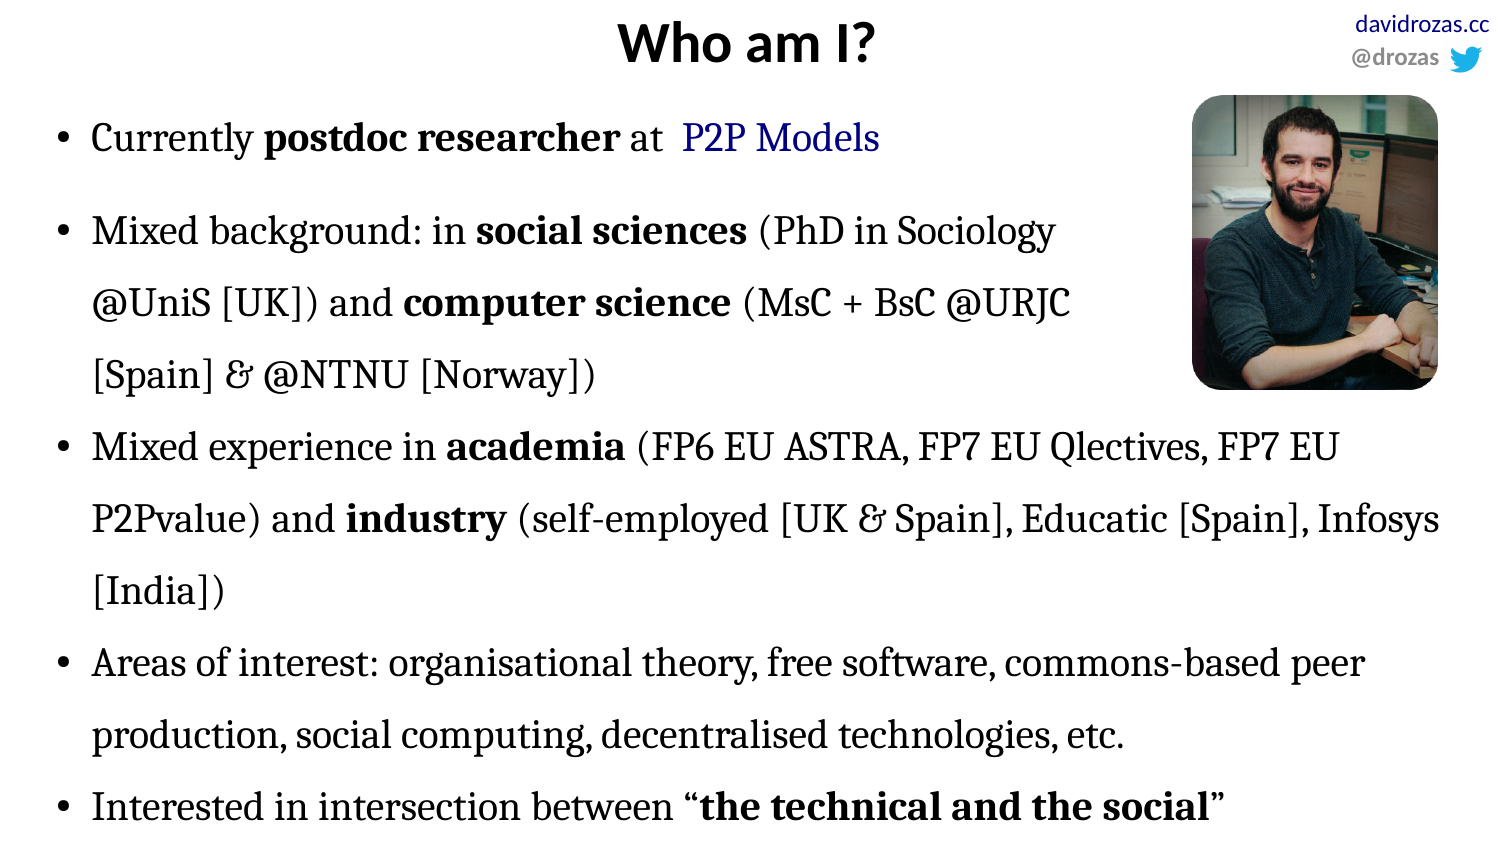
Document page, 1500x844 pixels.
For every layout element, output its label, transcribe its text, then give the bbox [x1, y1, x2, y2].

text_box @drozas [1330, 37, 1443, 73]
text_box davidrozas.cc [1340, 5, 1500, 46]
title Who am I? [602, 0, 930, 82]
picture [1443, 46, 1489, 82]
text_box Currently postdoc researcher at P2P Models Mixed background: in social sciences (PhD in Sociology @UniS [UK]) and computer science (MsC + BsC @URJC [Spain] & @NTNU [Norway]) Mixed experience in academia (FP6 EU ASTRA, FP7 EU Qlectives, FP7 EU P2Pvalue) and industry (self-employed [UK & Spain], Educatic [Spain], Infosys [India]) Areas of interest: organisational theory, free software, commons-based peer production, social computing, decentralised technologies, etc. Interested in intersection between “the technical and the social” [41, 82, 1489, 844]
picture [1192, 95, 1438, 390]
